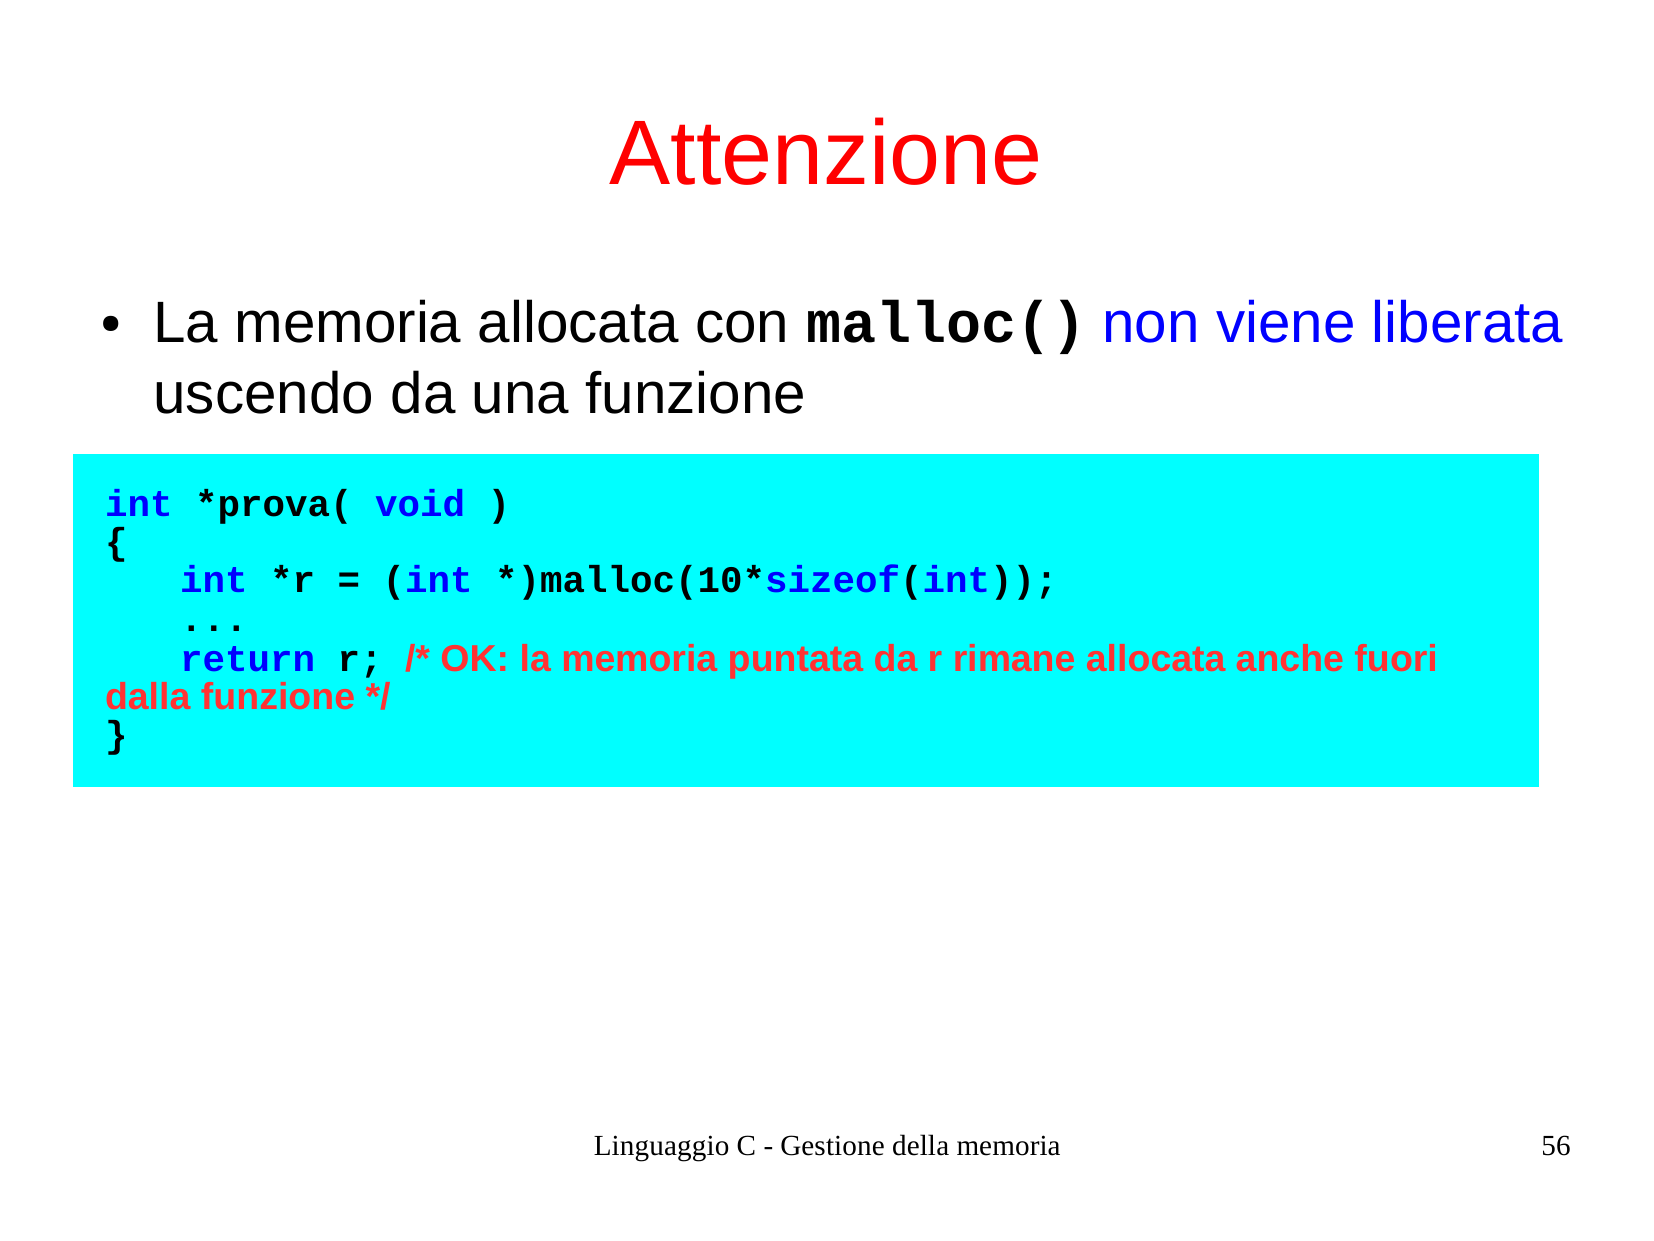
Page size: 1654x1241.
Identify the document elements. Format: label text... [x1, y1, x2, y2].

title Attenzione [82, 49, 1571, 257]
list La memoria allocata con malloc() non viene liberata uscendo da una funzione [82, 290, 1571, 1109]
text_box int *prova( void ) { int *r = (int *)malloc(10*sizeof(int)); ... return r; /* OK: la memoria puntata da r rimane allocata anche fuori dalla funzione */ } [74, 455, 1538, 786]
